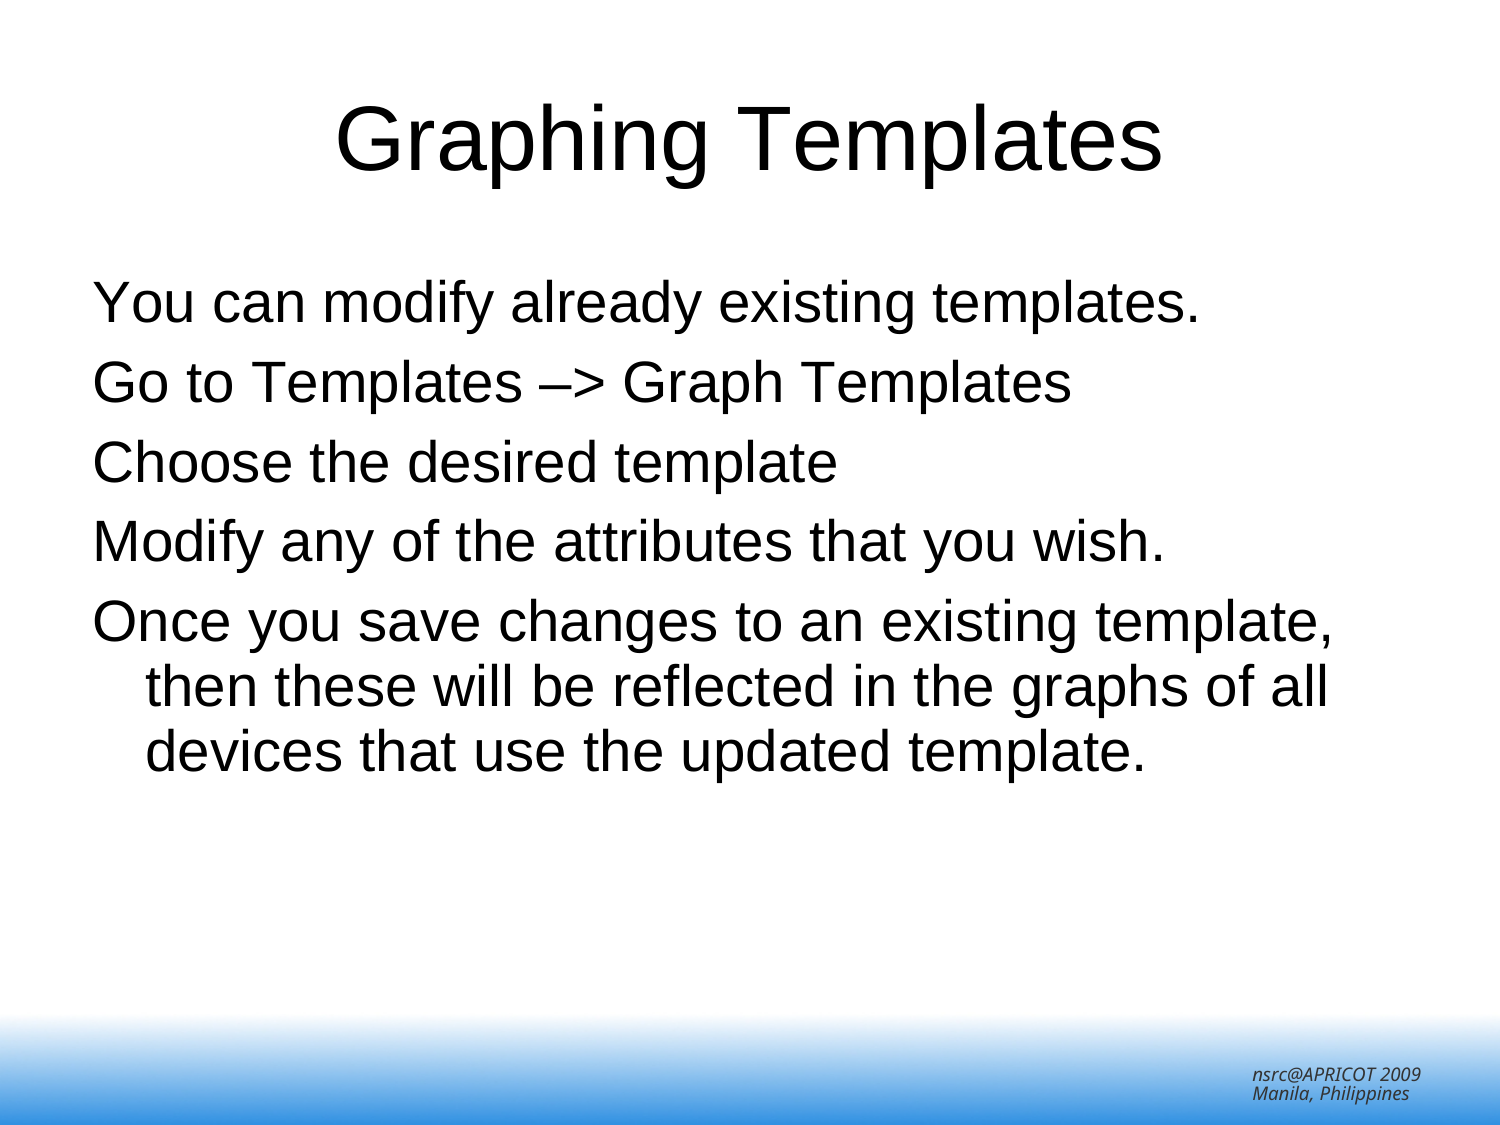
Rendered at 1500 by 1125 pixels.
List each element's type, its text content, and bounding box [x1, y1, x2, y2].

list You can modify already existing templates. Go to Templates –> Graph Templates Choose the desired template Modify any of the attributes that you wish. Once you save changes to an existing template, then these will be reflected in the graphs of all devices that use the updated template. [75, 262, 1426, 1006]
picture [0, 1012, 1500, 1125]
title Graphing Templates [75, 45, 1426, 233]
